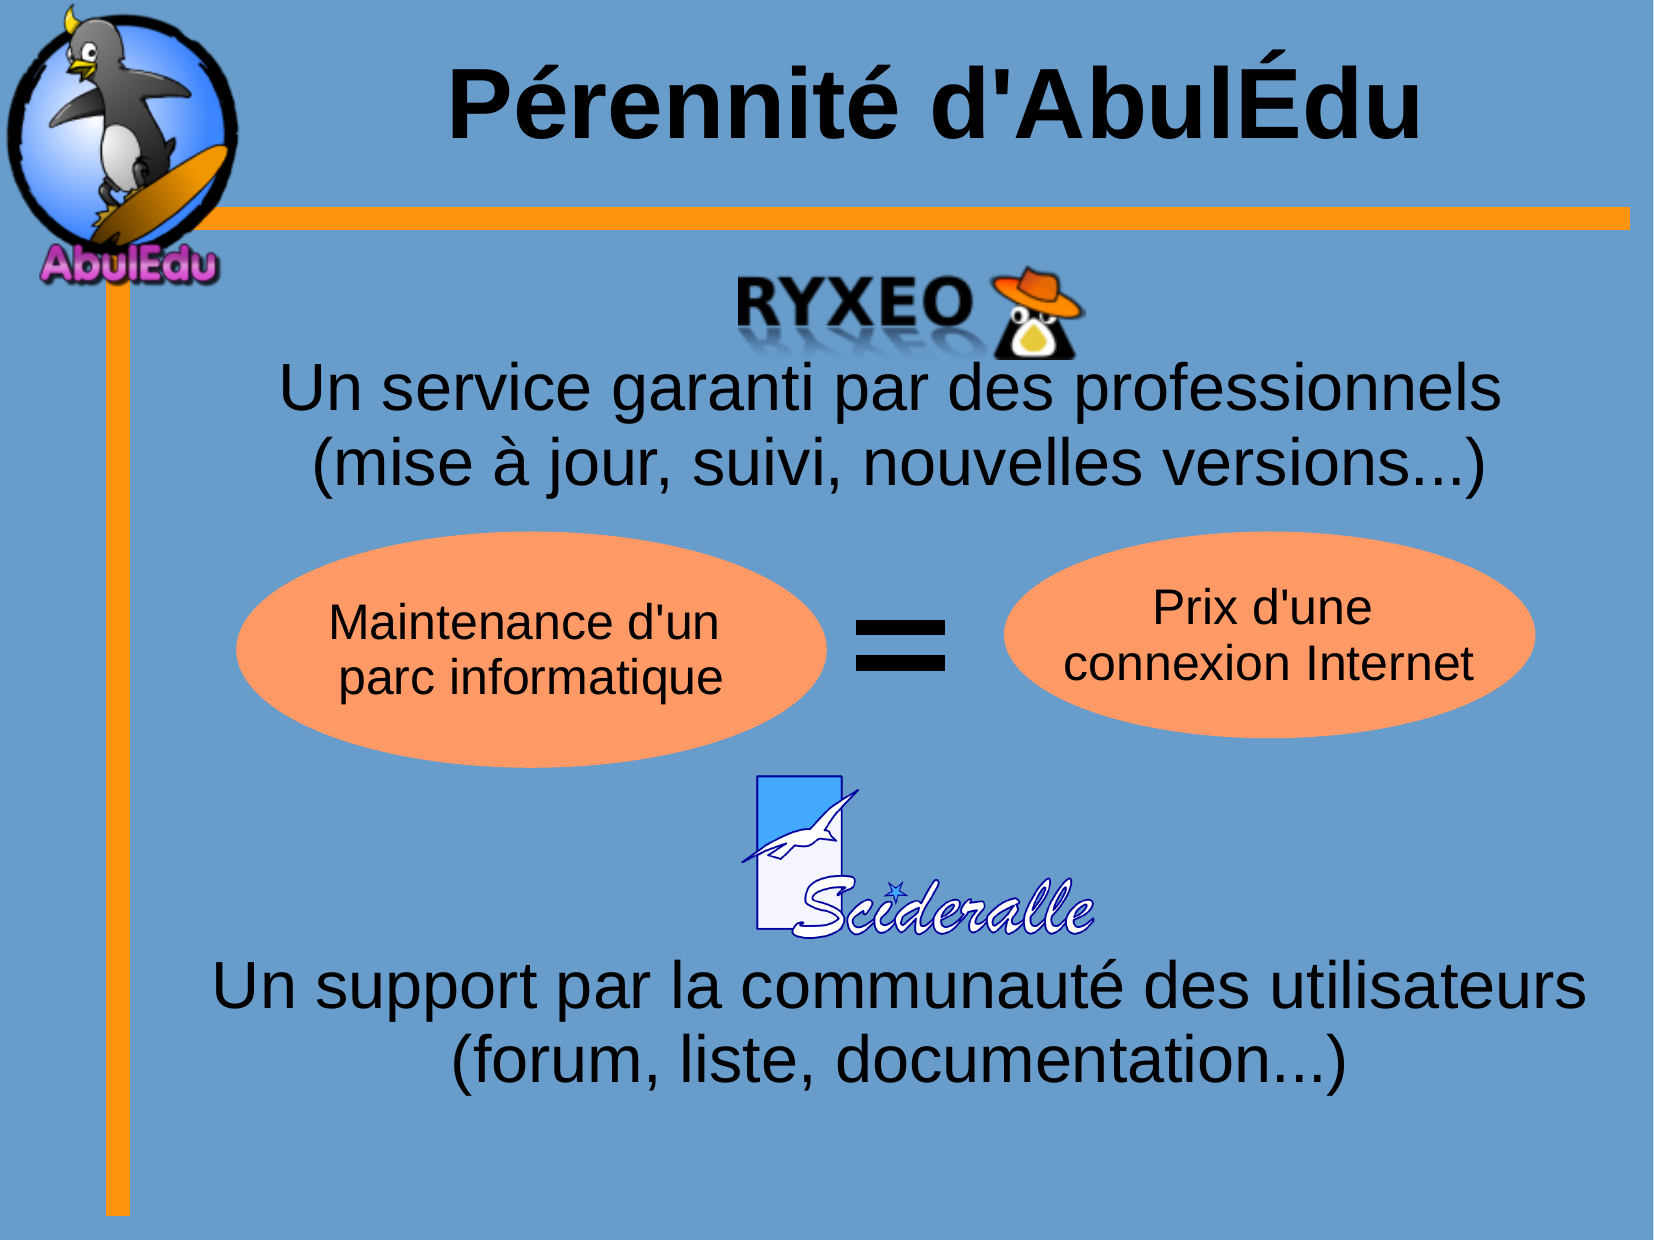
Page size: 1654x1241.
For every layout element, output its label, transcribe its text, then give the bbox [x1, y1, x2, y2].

subtitle Un service garanti par des professionnels (mise à jour, suivi, nouvelles versions...) Un support par la communauté des utilisateurs (forum, liste, documentation...) [177, 349, 1625, 1098]
text_box Maintenance d'un parc informatique [236, 531, 827, 768]
text_box Prix d'une connexion Internet [1003, 531, 1536, 739]
title Pérennité d'AbulÉdu [248, 0, 1636, 208]
picture [0, 0, 248, 292]
text_box [856, 655, 945, 671]
picture [738, 265, 1086, 360]
picture [738, 767, 1100, 945]
text_box [856, 620, 945, 635]
